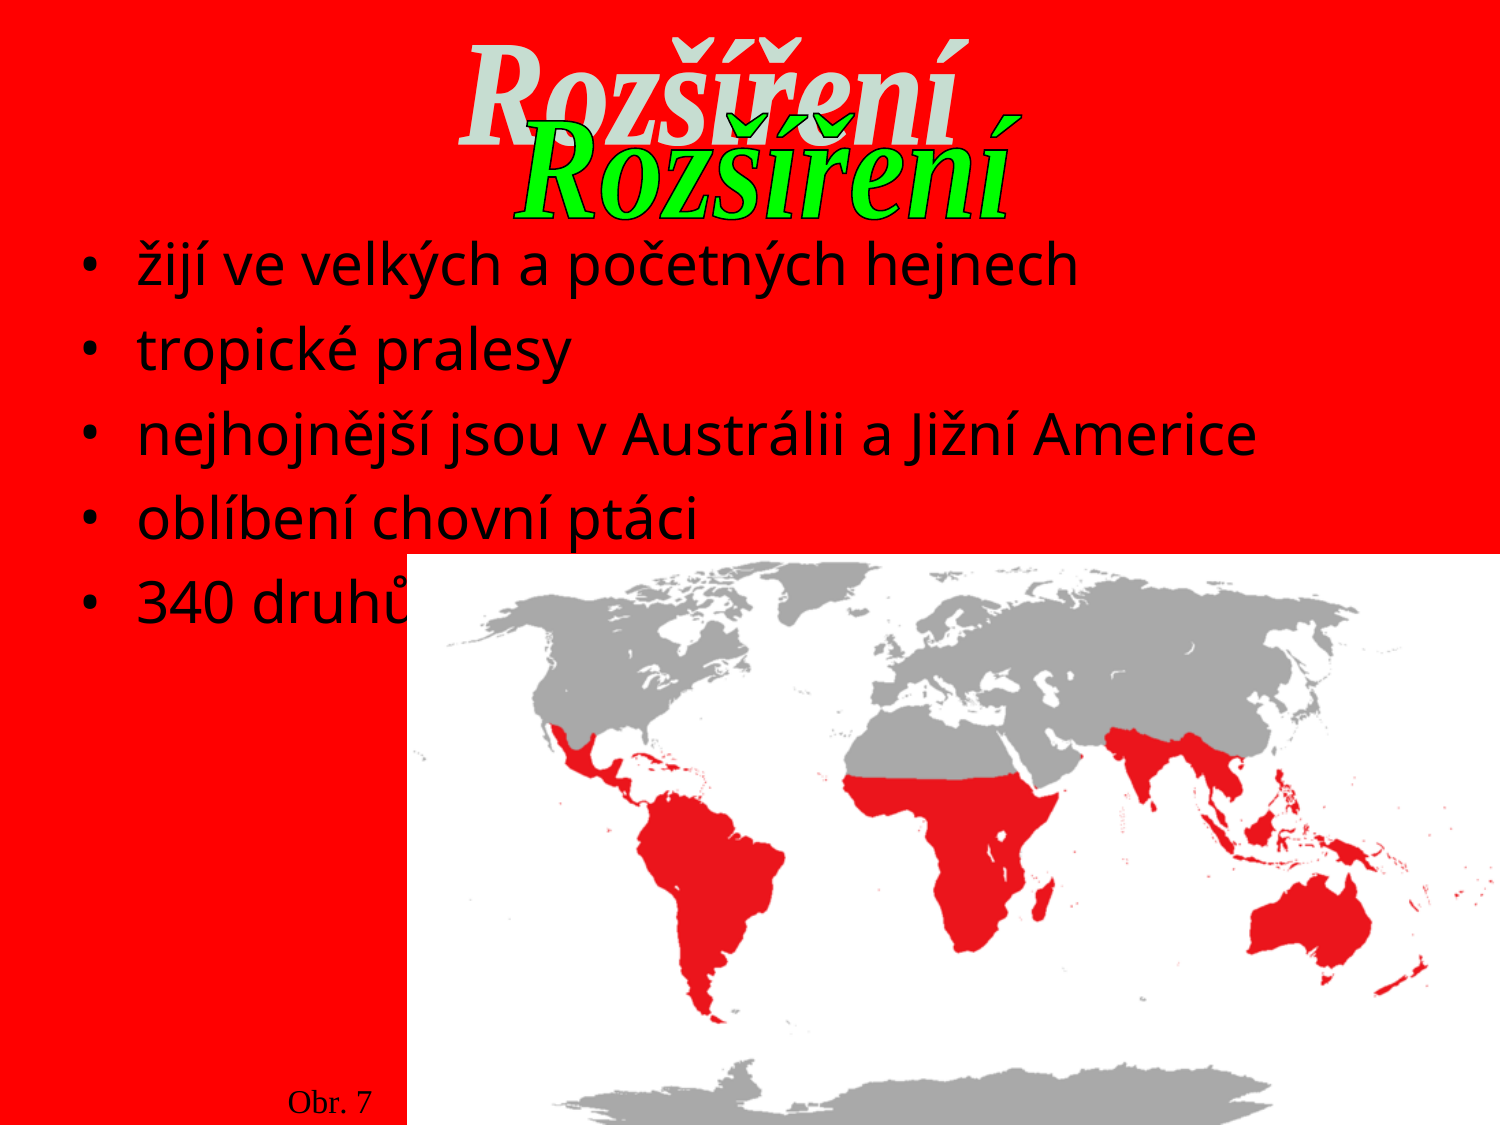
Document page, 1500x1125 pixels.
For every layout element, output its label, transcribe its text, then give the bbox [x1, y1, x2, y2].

text_box Rozšíření [766, 149, 794, 219]
text_box Rozšíření [601, 148, 660, 220]
text_box Obr. 7 [253, 1068, 408, 1125]
text_box Rozšíření [659, 149, 713, 219]
text_box Rozšíření [777, 115, 808, 138]
picture [407, 554, 1500, 1125]
list žijí ve velkých a početných hejnech tropické pralesy nejhojnější jsou v Austrálii a Jižní Americe oblíbení chovní ptáci 340 druhů [64, 220, 1340, 896]
text_box Rozšíření [991, 115, 1022, 138]
text_box Rozšíření [851, 148, 903, 220]
text_box Rozšíření [801, 148, 850, 219]
text_box Rozšíření [908, 148, 971, 219]
text_box Rozšíření [980, 149, 1008, 219]
text_box Rozšíření [513, 120, 595, 219]
text_box Rozšíření [813, 113, 855, 138]
text_box Rozšíření [726, 113, 768, 138]
text_box Rozšíření [712, 148, 760, 220]
